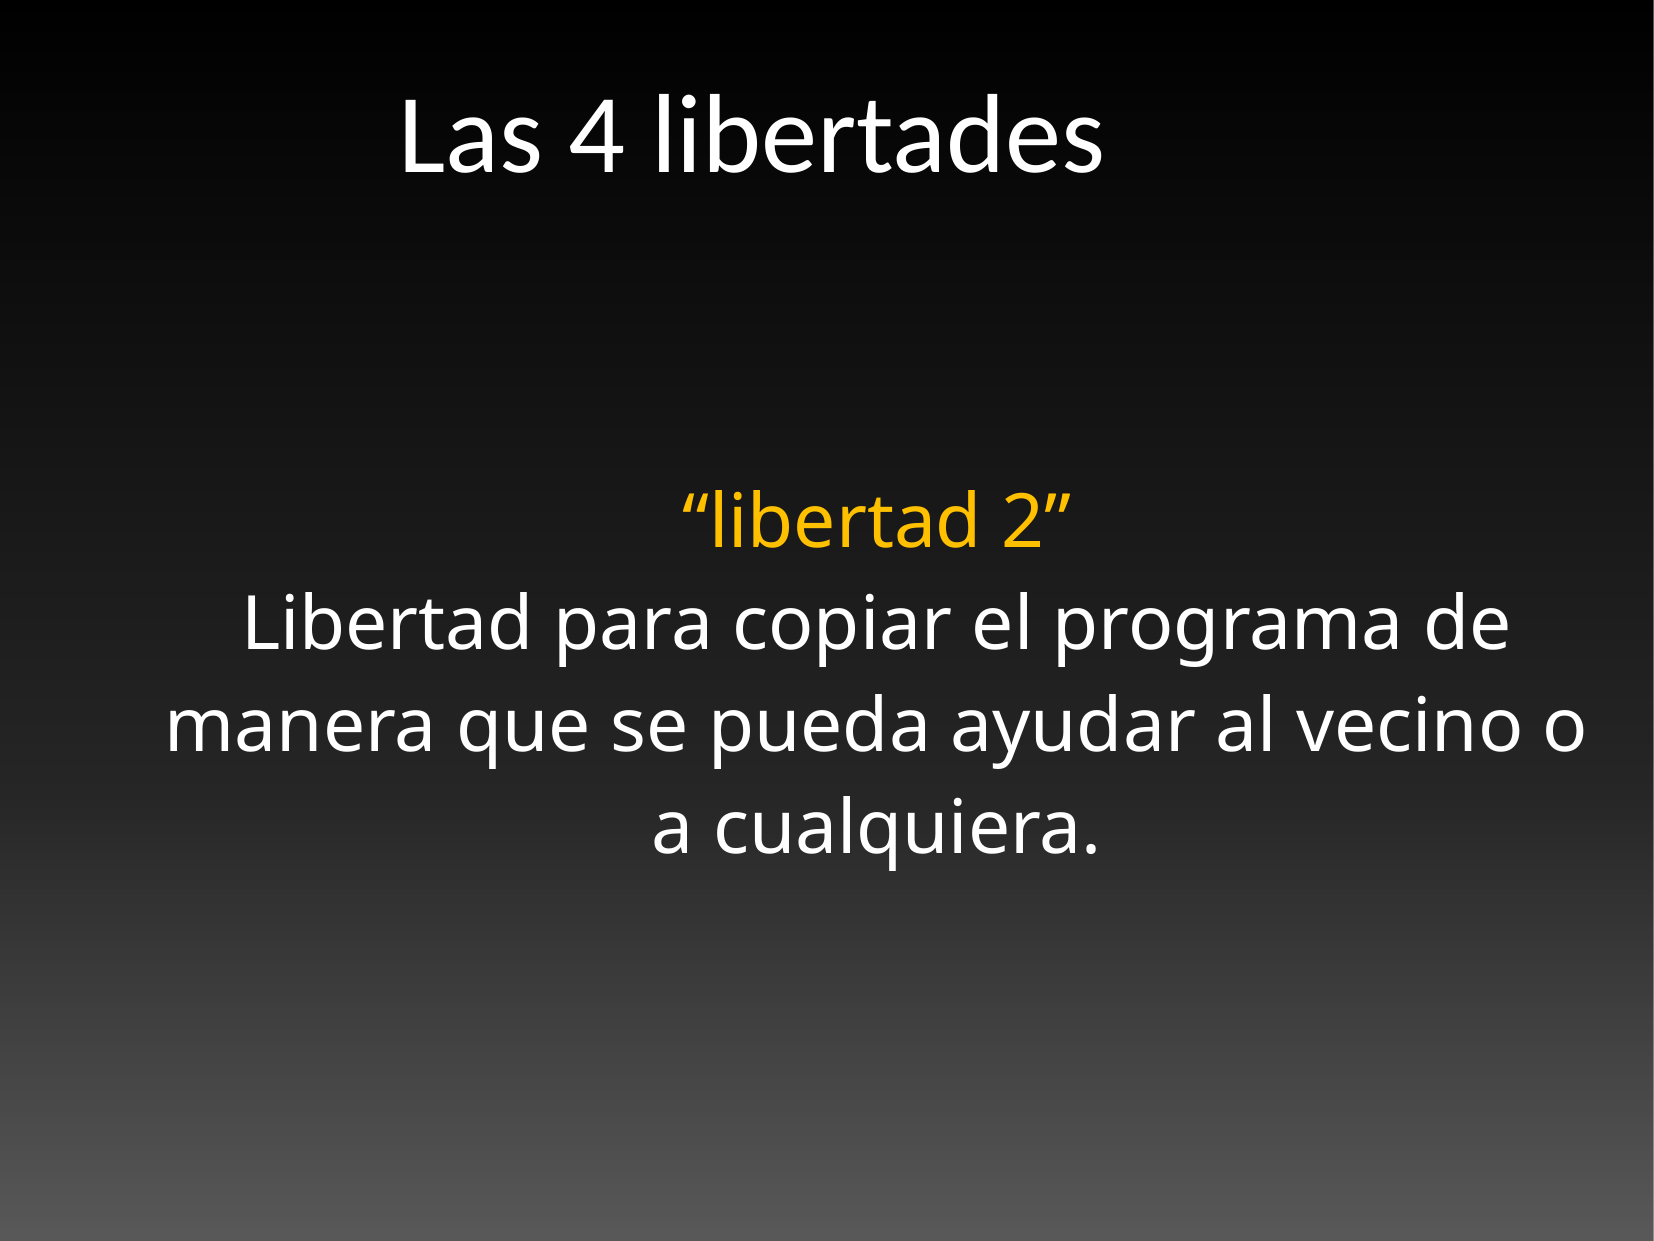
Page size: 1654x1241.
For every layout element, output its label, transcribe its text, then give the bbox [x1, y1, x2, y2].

text_box Las 4 libertades [383, 80, 1321, 208]
picture [0, 0, 1654, 1241]
text_box “libertad 2” Libertad para copiar el programa de manera que se pueda ayudar al vecino o a cualquiera. [124, 459, 1630, 884]
